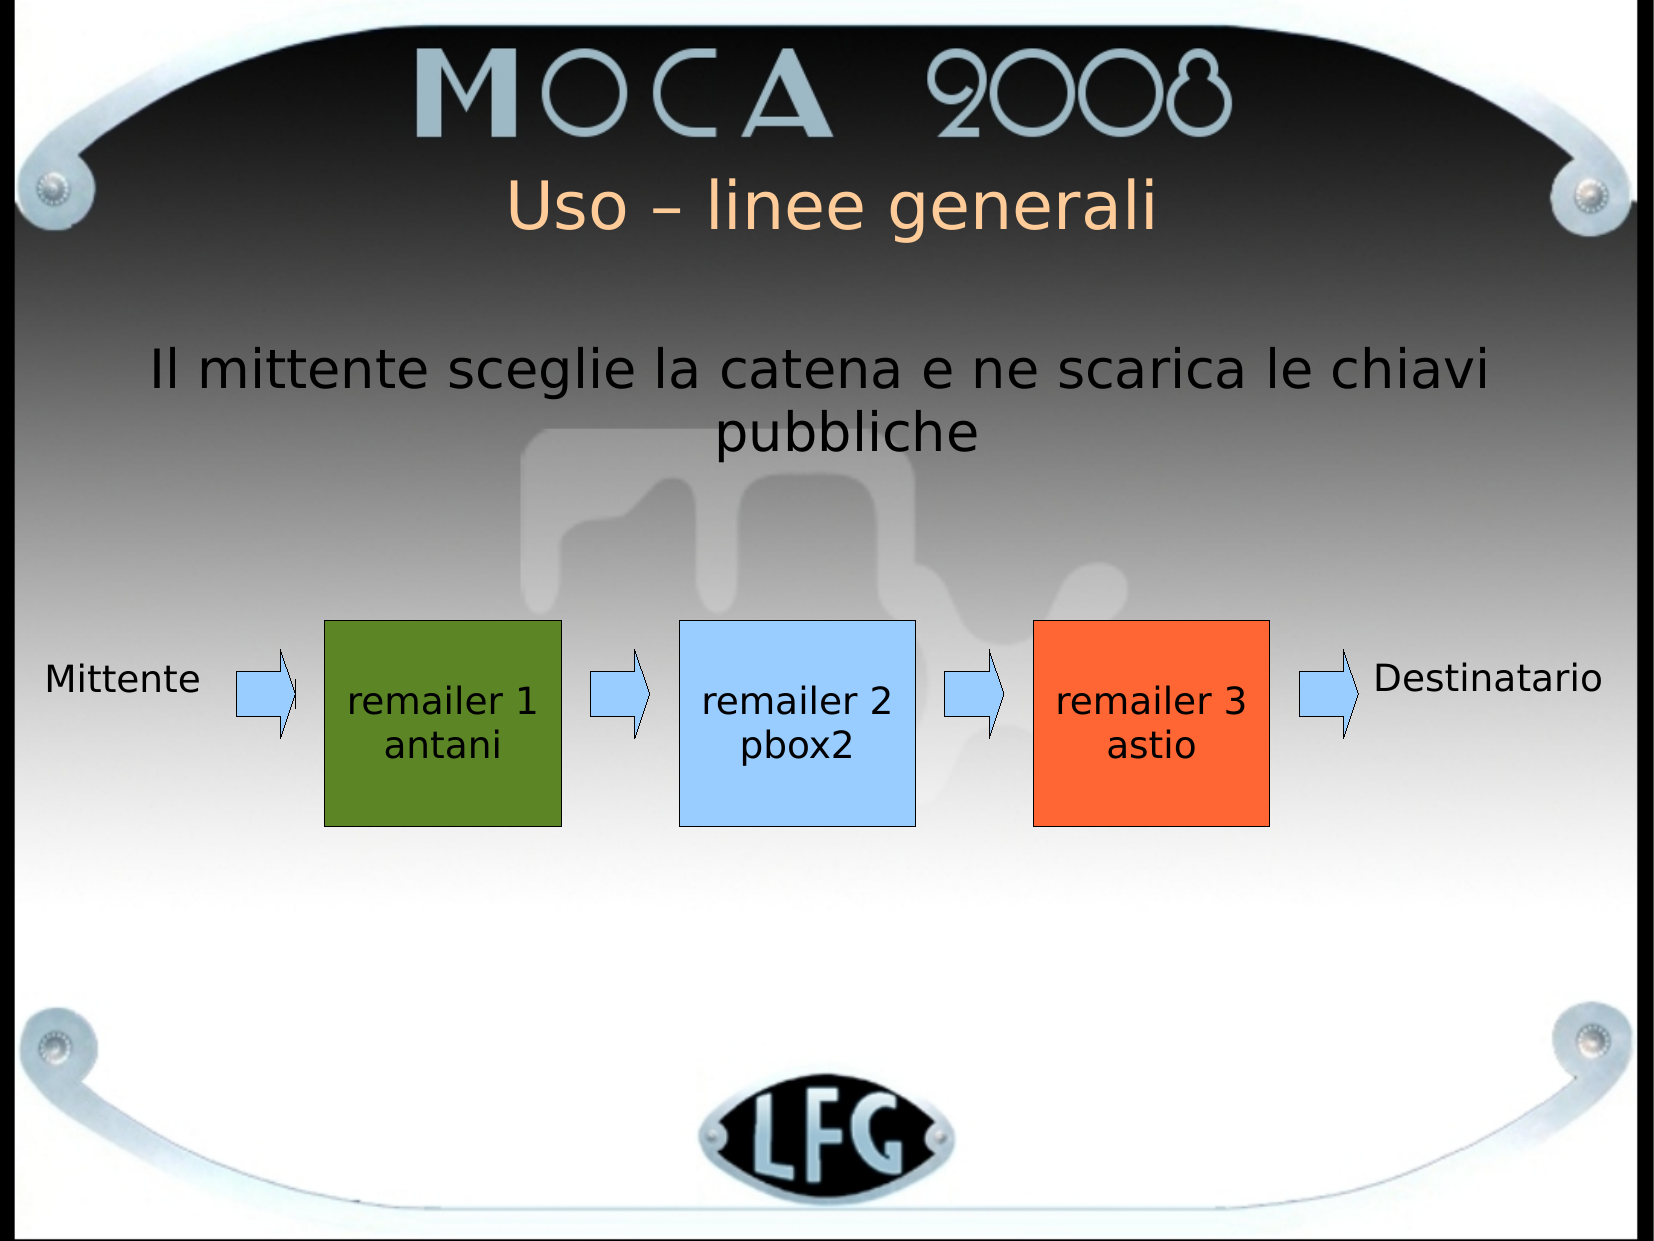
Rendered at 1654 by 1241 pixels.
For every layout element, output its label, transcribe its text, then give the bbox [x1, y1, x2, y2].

text_box [590, 649, 650, 739]
list Il mittente sceglie la catena e ne scarica le chiavi pubbliche [88, 338, 1536, 558]
title Uso – linee generali [88, 147, 1577, 266]
text_box Mittente [29, 650, 237, 709]
text_box [944, 649, 1004, 739]
text_box remailer 3 astio [1033, 620, 1270, 827]
text_box [236, 649, 296, 739]
text_box remailer 2 pbox2 [679, 620, 916, 827]
picture [0, 0, 1654, 1241]
text_box remailer 1 antani [324, 620, 562, 827]
text_box [1270, 649, 1536, 753]
text_box Destinatario [1358, 649, 1625, 708]
